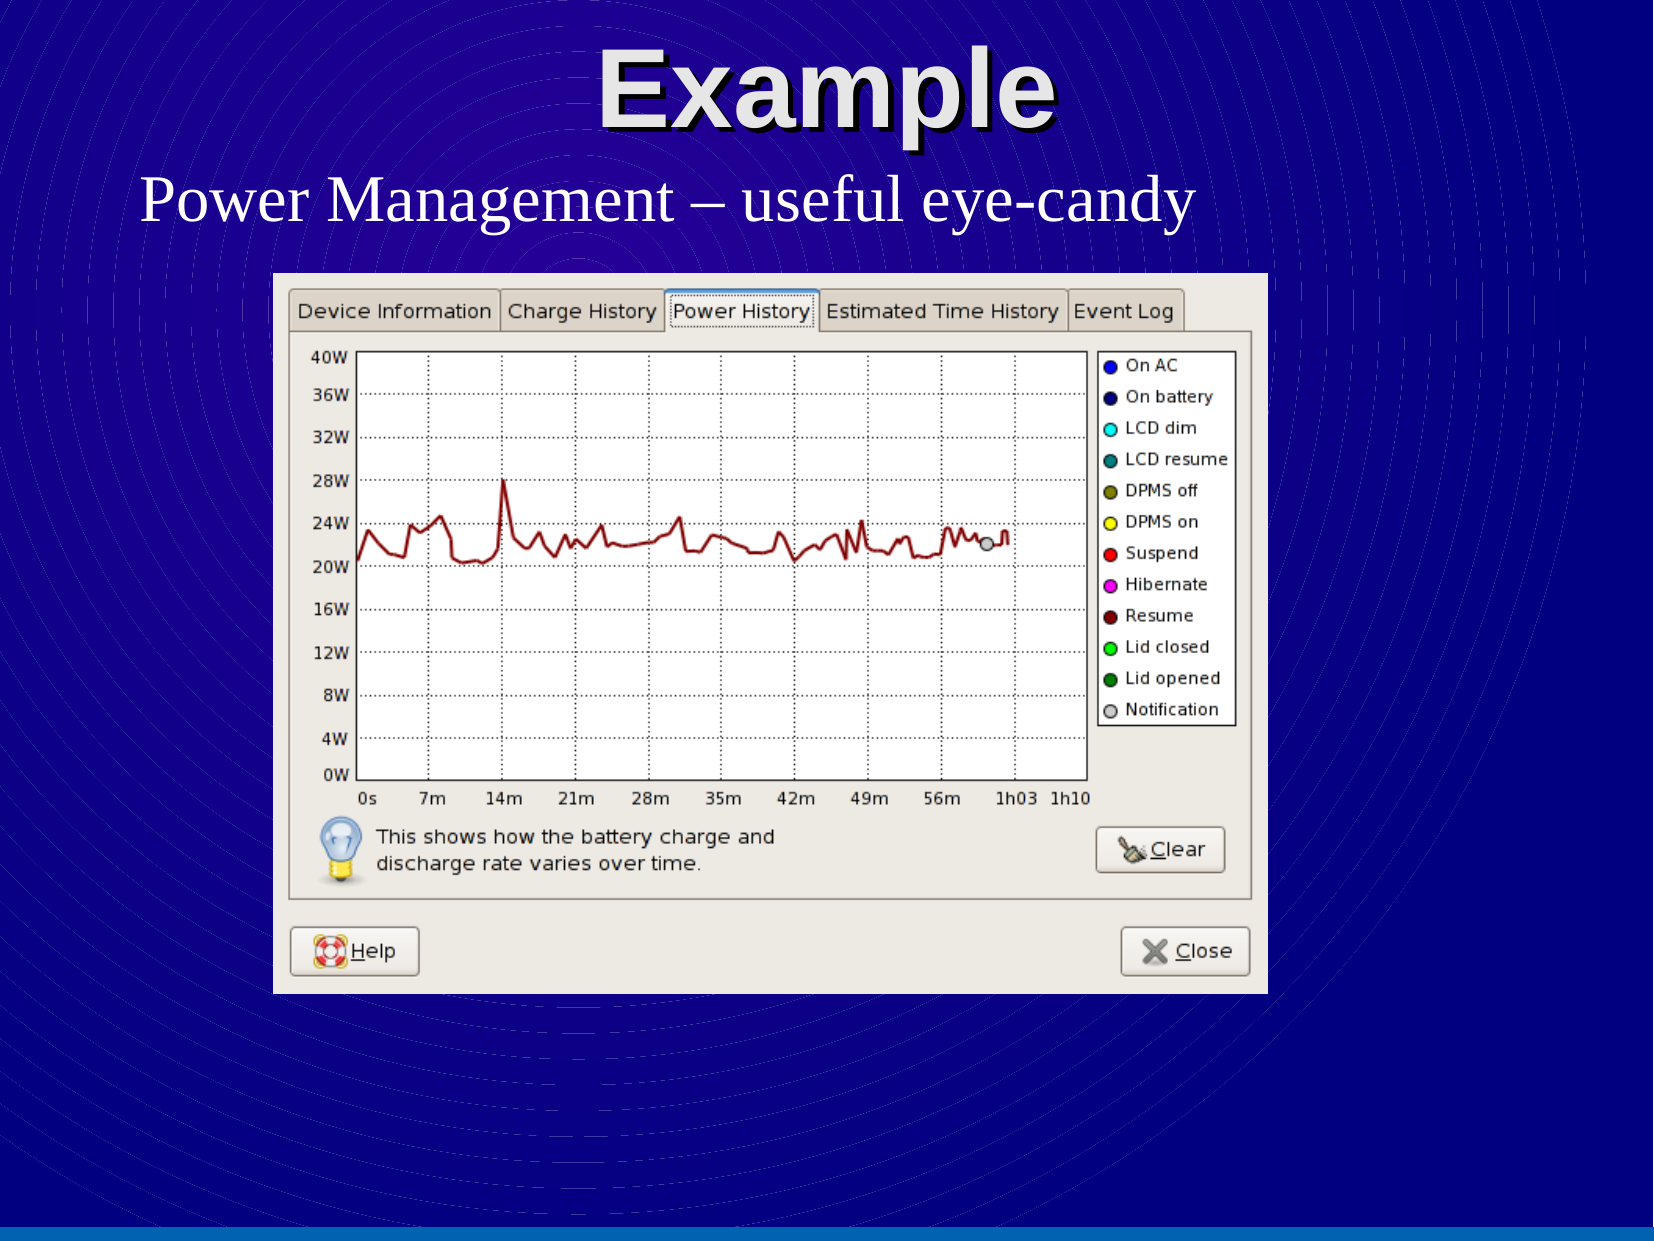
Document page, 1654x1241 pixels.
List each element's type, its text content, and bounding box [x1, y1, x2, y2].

list Power Management – useful eye-candy [121, 161, 1533, 1087]
title Example [121, 0, 1533, 161]
picture [273, 273, 1268, 994]
